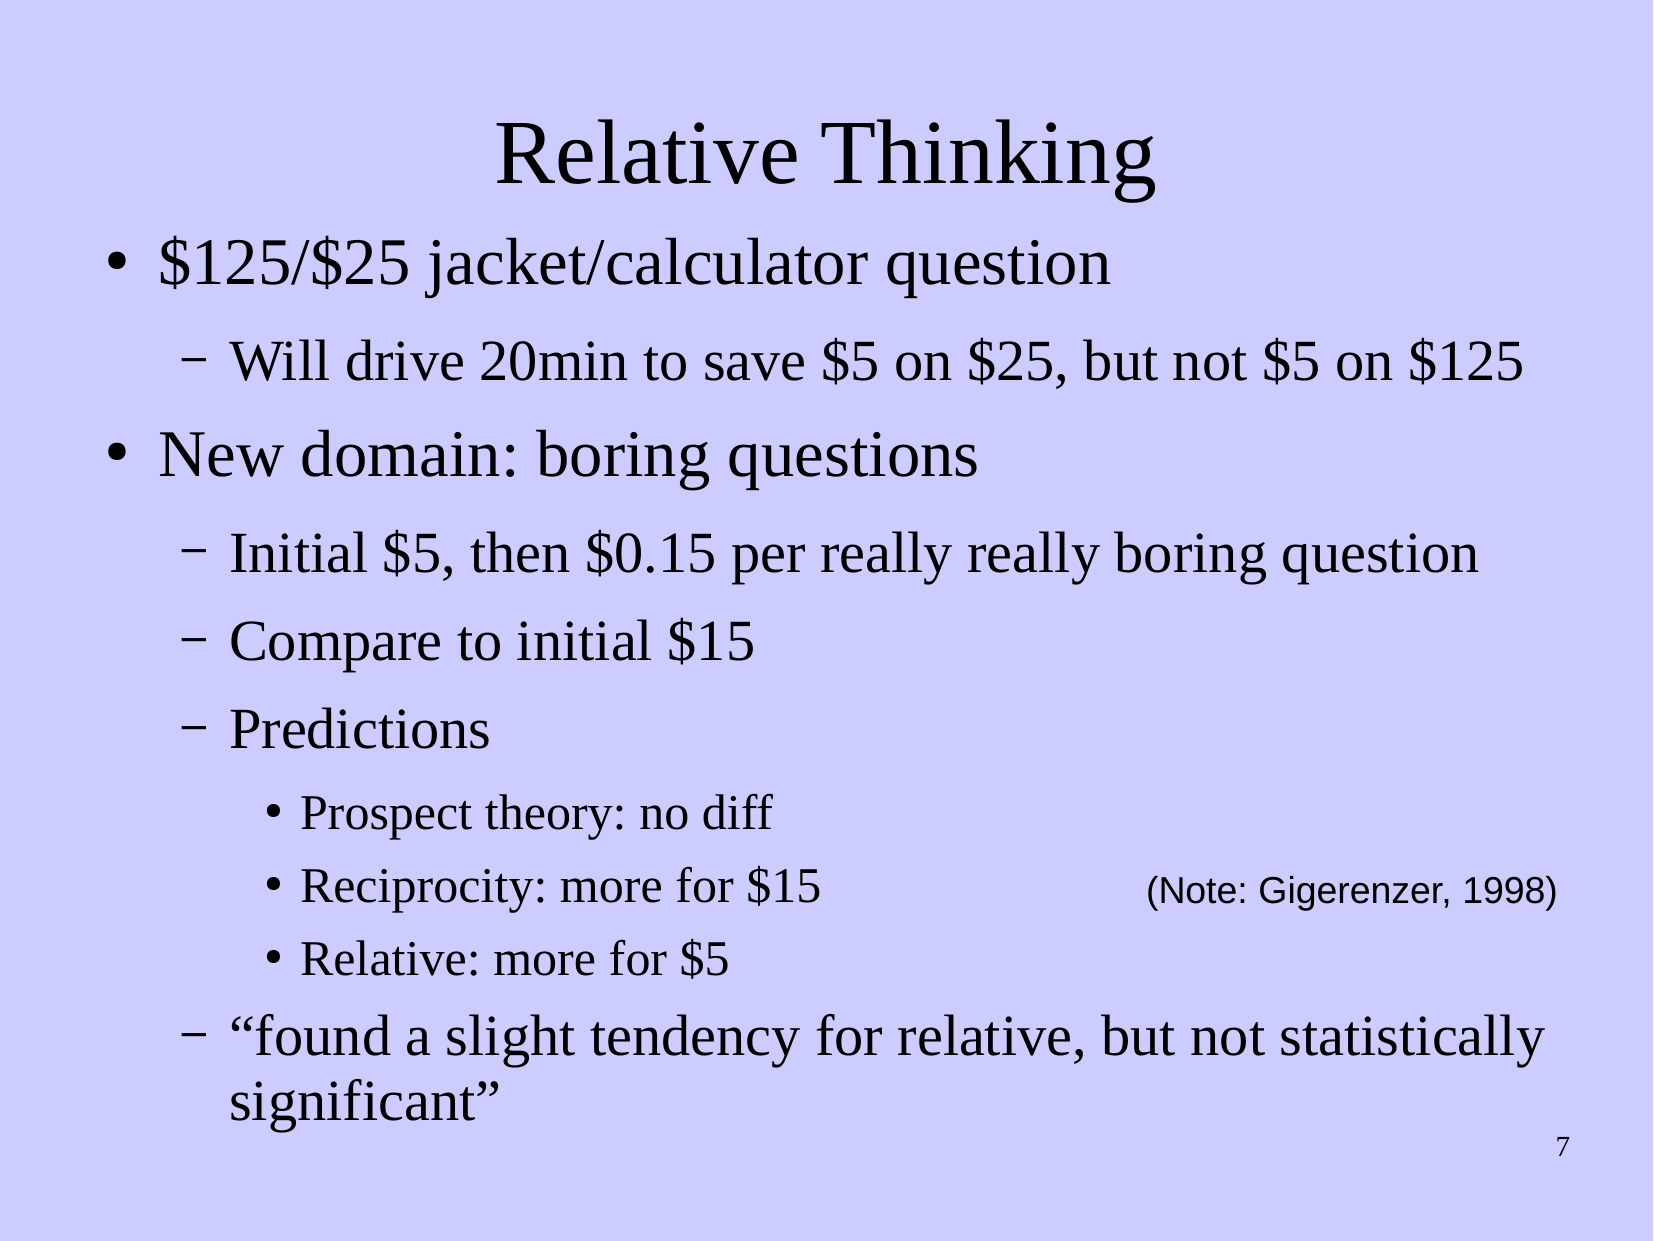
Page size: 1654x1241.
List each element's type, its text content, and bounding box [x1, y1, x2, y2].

text_box (Note: Gigerenzer, 1998) [1131, 862, 1576, 920]
title Relative Thinking [82, 49, 1571, 257]
list $125/$25 jacket/calculator question Will drive 20min to save $5 on $25, but not $5 on $125 New domain: boring questions Initial $5, then $0.15 per really really boring question Compare to initial $15 Predictions Prospect theory: no diff Reciprocity: more for $15 Relative: more for $5 “found a slight tendency for relative, but not statistically significant” [87, 225, 1576, 1133]
